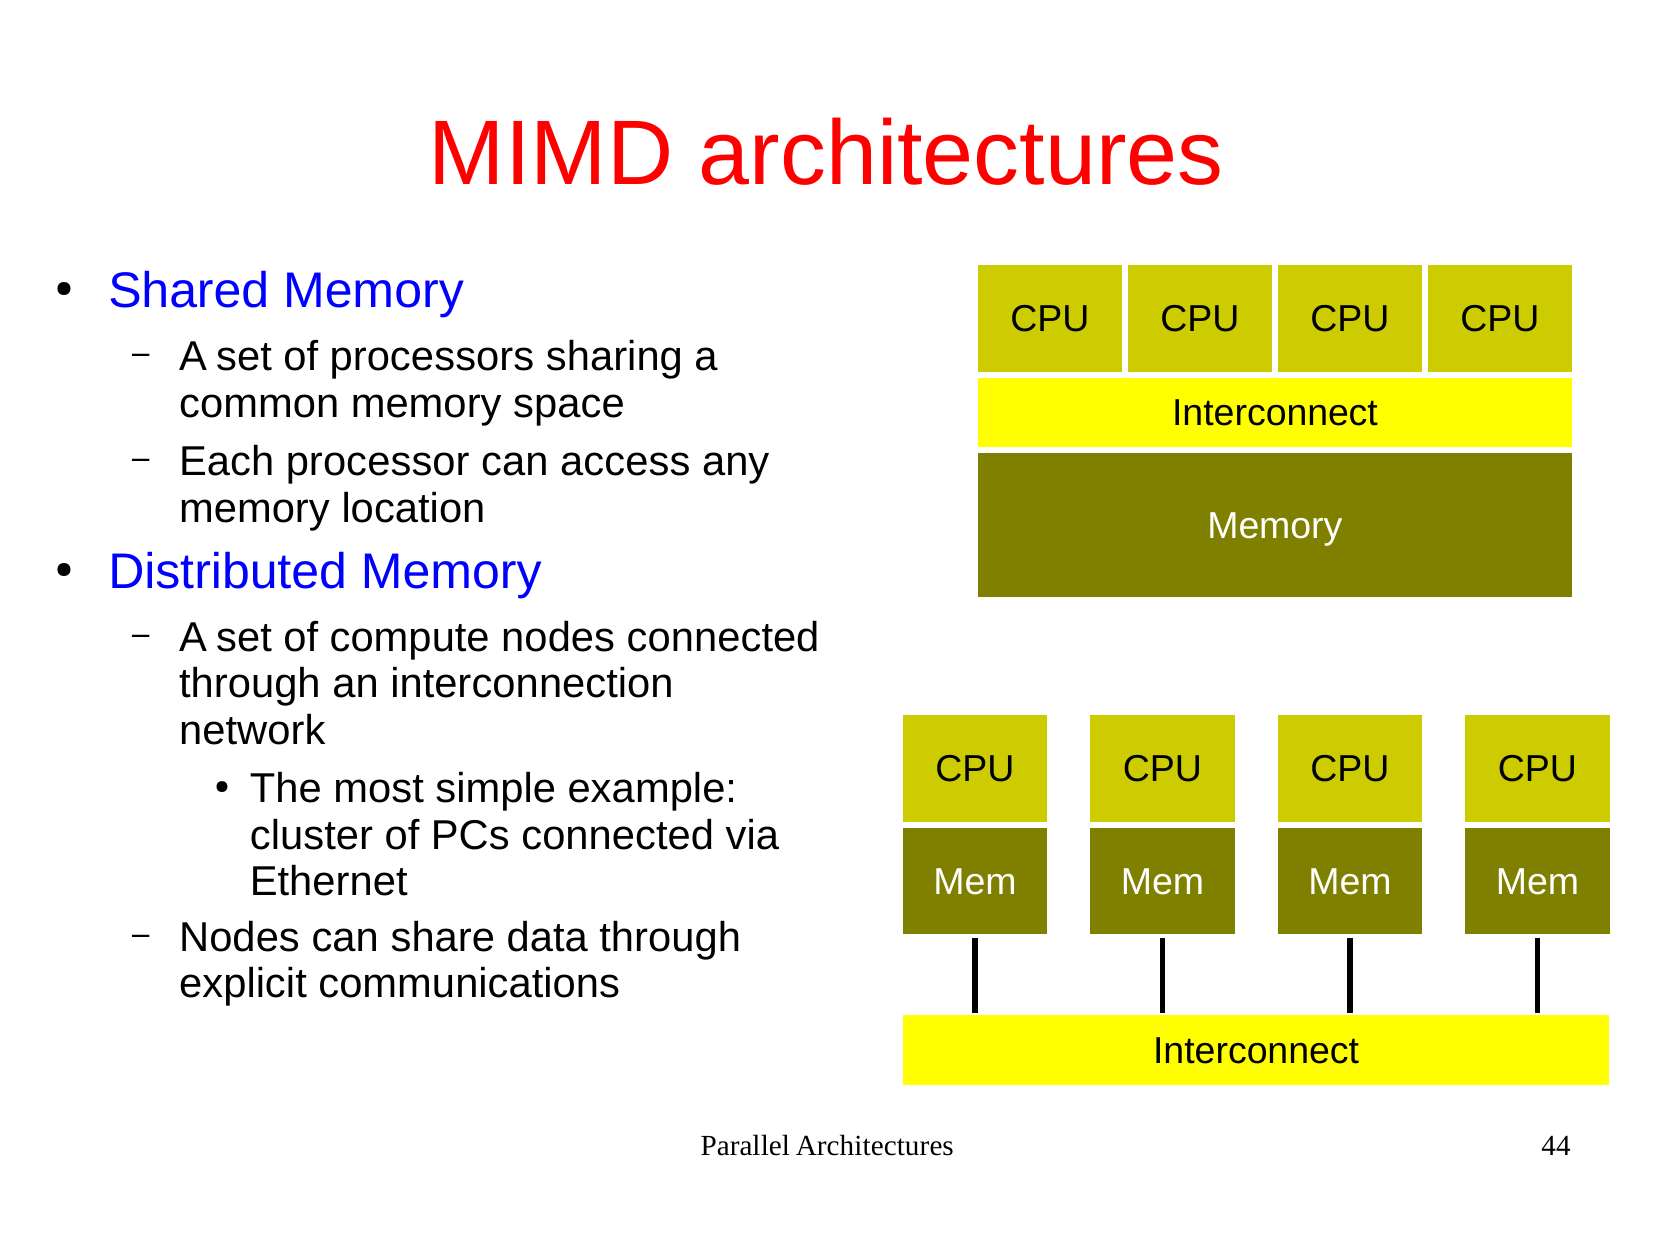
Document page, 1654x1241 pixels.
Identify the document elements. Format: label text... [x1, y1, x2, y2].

text_box CPU [1425, 262, 1576, 375]
text_box CPU [975, 262, 1125, 375]
text_box Interconnect [899, 1012, 1613, 1088]
text_box Memory [975, 451, 1576, 601]
text_box CPU [1275, 262, 1425, 375]
text_box CPU [1462, 712, 1613, 824]
text_box CPU [1275, 712, 1426, 824]
list Shared Memory A set of processors sharing a common memory space Each processor can access any memory location Distributed Memory A set of compute nodes connected through an interconnection network The most simple example: cluster of PCs connected via Ethernet Nodes can share data through explicit communications [37, 262, 826, 1014]
text_box CPU [1125, 262, 1275, 375]
text_box Interconnect [975, 375, 1576, 451]
title MIMD architectures [82, 49, 1571, 257]
text_box Mem [1275, 824, 1426, 938]
text_box Mem [900, 824, 1051, 938]
text_box CPU [1087, 712, 1238, 824]
text_box Mem [1462, 824, 1613, 938]
text_box Mem [1087, 824, 1238, 938]
text_box CPU [900, 712, 1051, 824]
